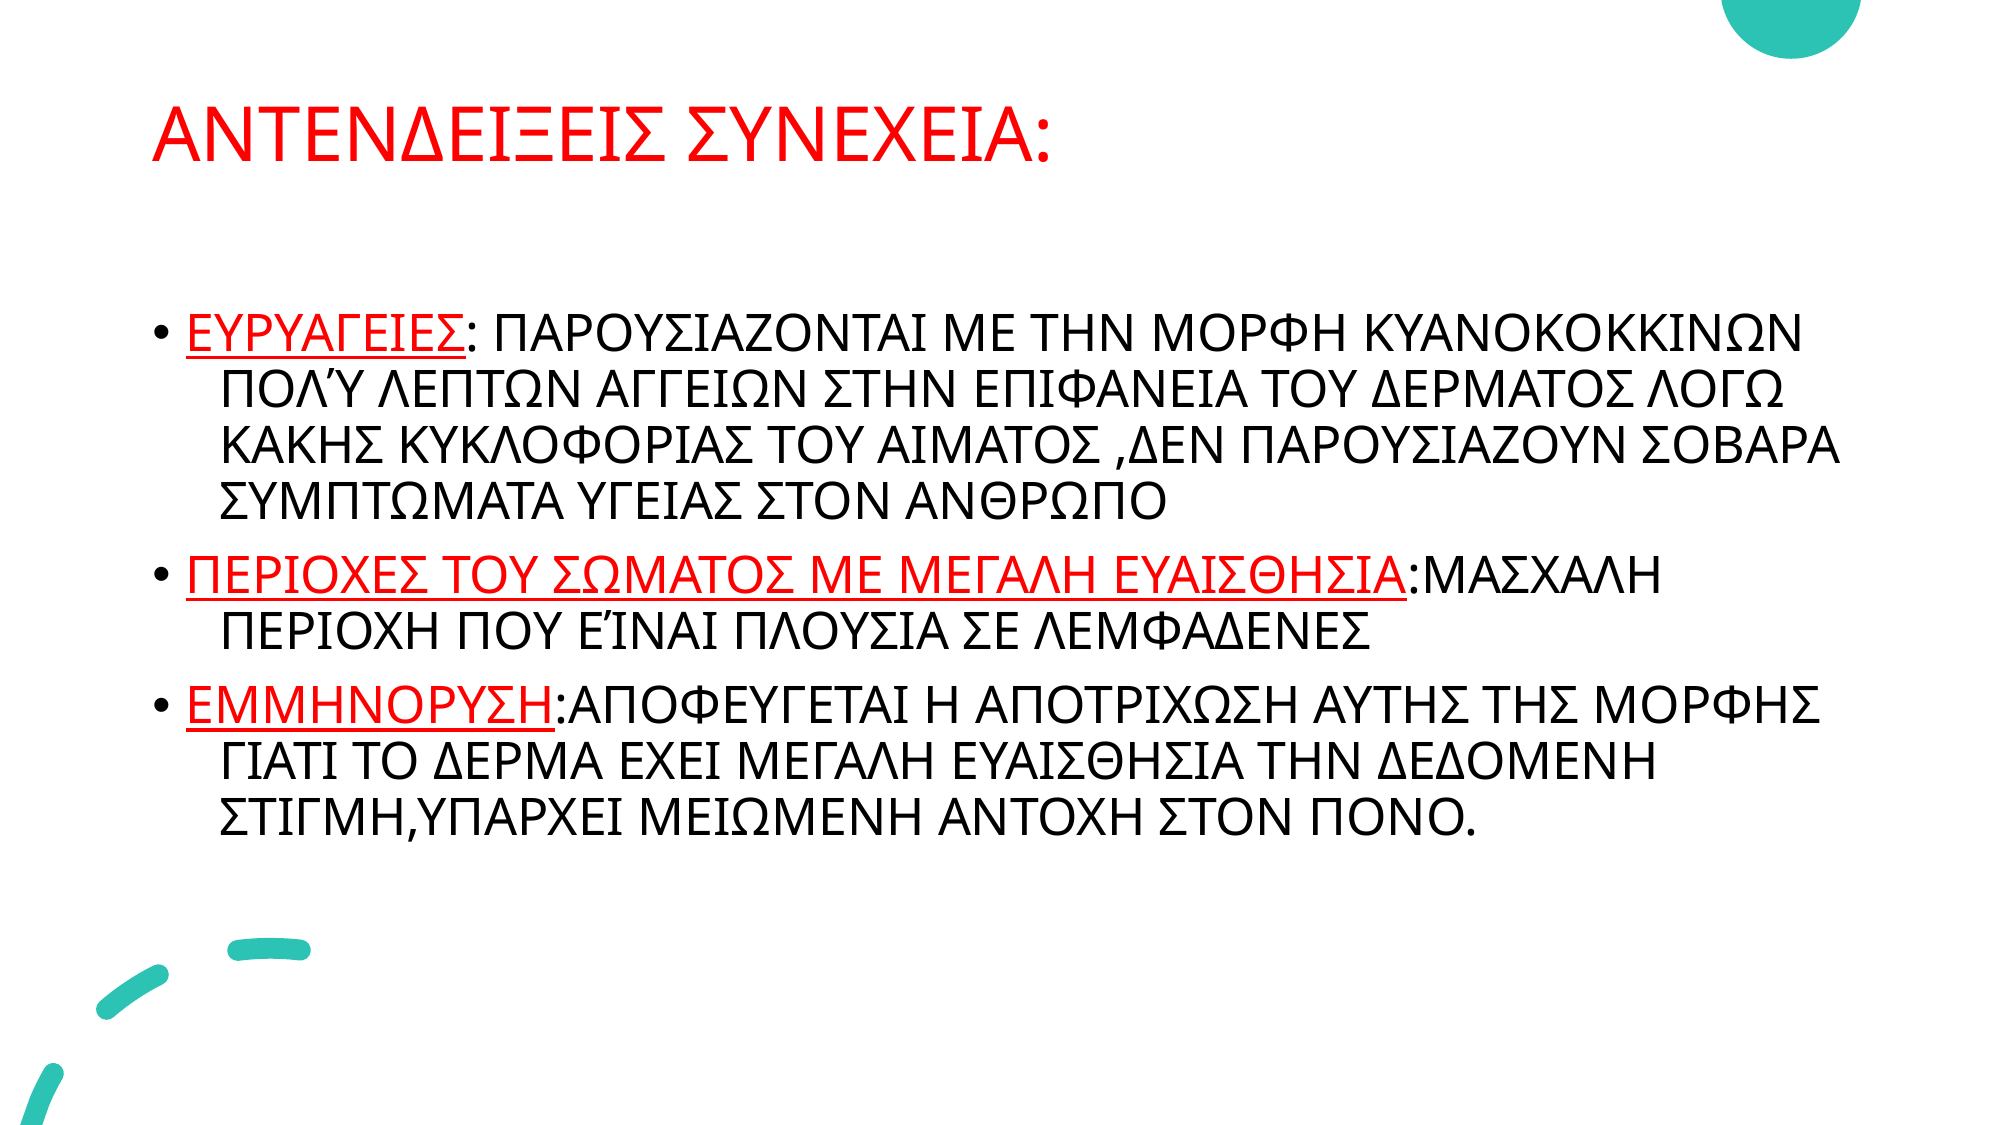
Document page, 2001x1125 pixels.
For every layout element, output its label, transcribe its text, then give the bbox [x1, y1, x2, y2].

list ΕΥΡΥΑΓΕΙΕΣ: ΠΑΡΟΥΣΙΑΖΟΝΤΑΙ ΜΕ ΤΗΝ ΜΟΡΦΗ ΚΥΑΝΟΚΟΚΚΙΝΩΝ ΠΟΛΎ ΛΕΠΤΩΝ ΑΓΓΕΙΩΝ ΣΤΗΝ ΕΠΙΦΑΝΕΙΑ ΤΟΥ ΔΕΡΜΑΤΟΣ ΛΟΓΩ ΚΑΚΗΣ ΚΥΚΛΟΦΟΡΙΑΣ ΤΟΥ ΑΙΜΑΤΟΣ ,ΔΕΝ ΠΑΡΟΥΣΙΑΖΟΥΝ ΣΟΒΑΡΑ ΣΥΜΠΤΩΜΑΤΑ ΥΓΕΙΑΣ ΣΤΟΝ ΑΝΘΡΩΠΟ ΠΕΡΙΟΧΕΣ ΤΟΥ ΣΩΜΑΤΟΣ ΜΕ ΜΕΓΑΛΗ ΕΥΑΙΣΘΗΣΙΑ:ΜΑΣΧΑΛΗ ΠΕΡΙΟΧΗ ΠΟΥ ΕΊΝΑΙ ΠΛΟΥΣΙΑ ΣΕ ΛΕΜΦΑΔΕΝΕΣ ΕΜΜΗΝΟΡΥΣΗ:ΑΠΟΦΕΥΓΕΤΑΙ Η ΑΠΟΤΡΙΧΩΣΗ ΑΥΤΗΣ ΤΗΣ ΜΟΡΦΗΣ ΓΙΑΤΙ ΤΟ ΔΕΡΜΑ ΕΧΕΙ ΜΕΓΑΛΗ ΕΥΑΙΣΘΗΣΙΑ ΤΗΝ ΔΕΔΟΜΕΝΗ ΣΤΙΓΜΗ,ΥΠΑΡΧΕΙ ΜΕΙΩΜΕΝΗ ΑΝΤΟΧΗ ΣΤΟΝ ΠΟΝΟ. [137, 299, 1863, 933]
title ΑΝΤΕΝΔΕΙΞΕΙΣ ΣΥΝΕΧΕΙΑ: [137, 59, 1133, 213]
